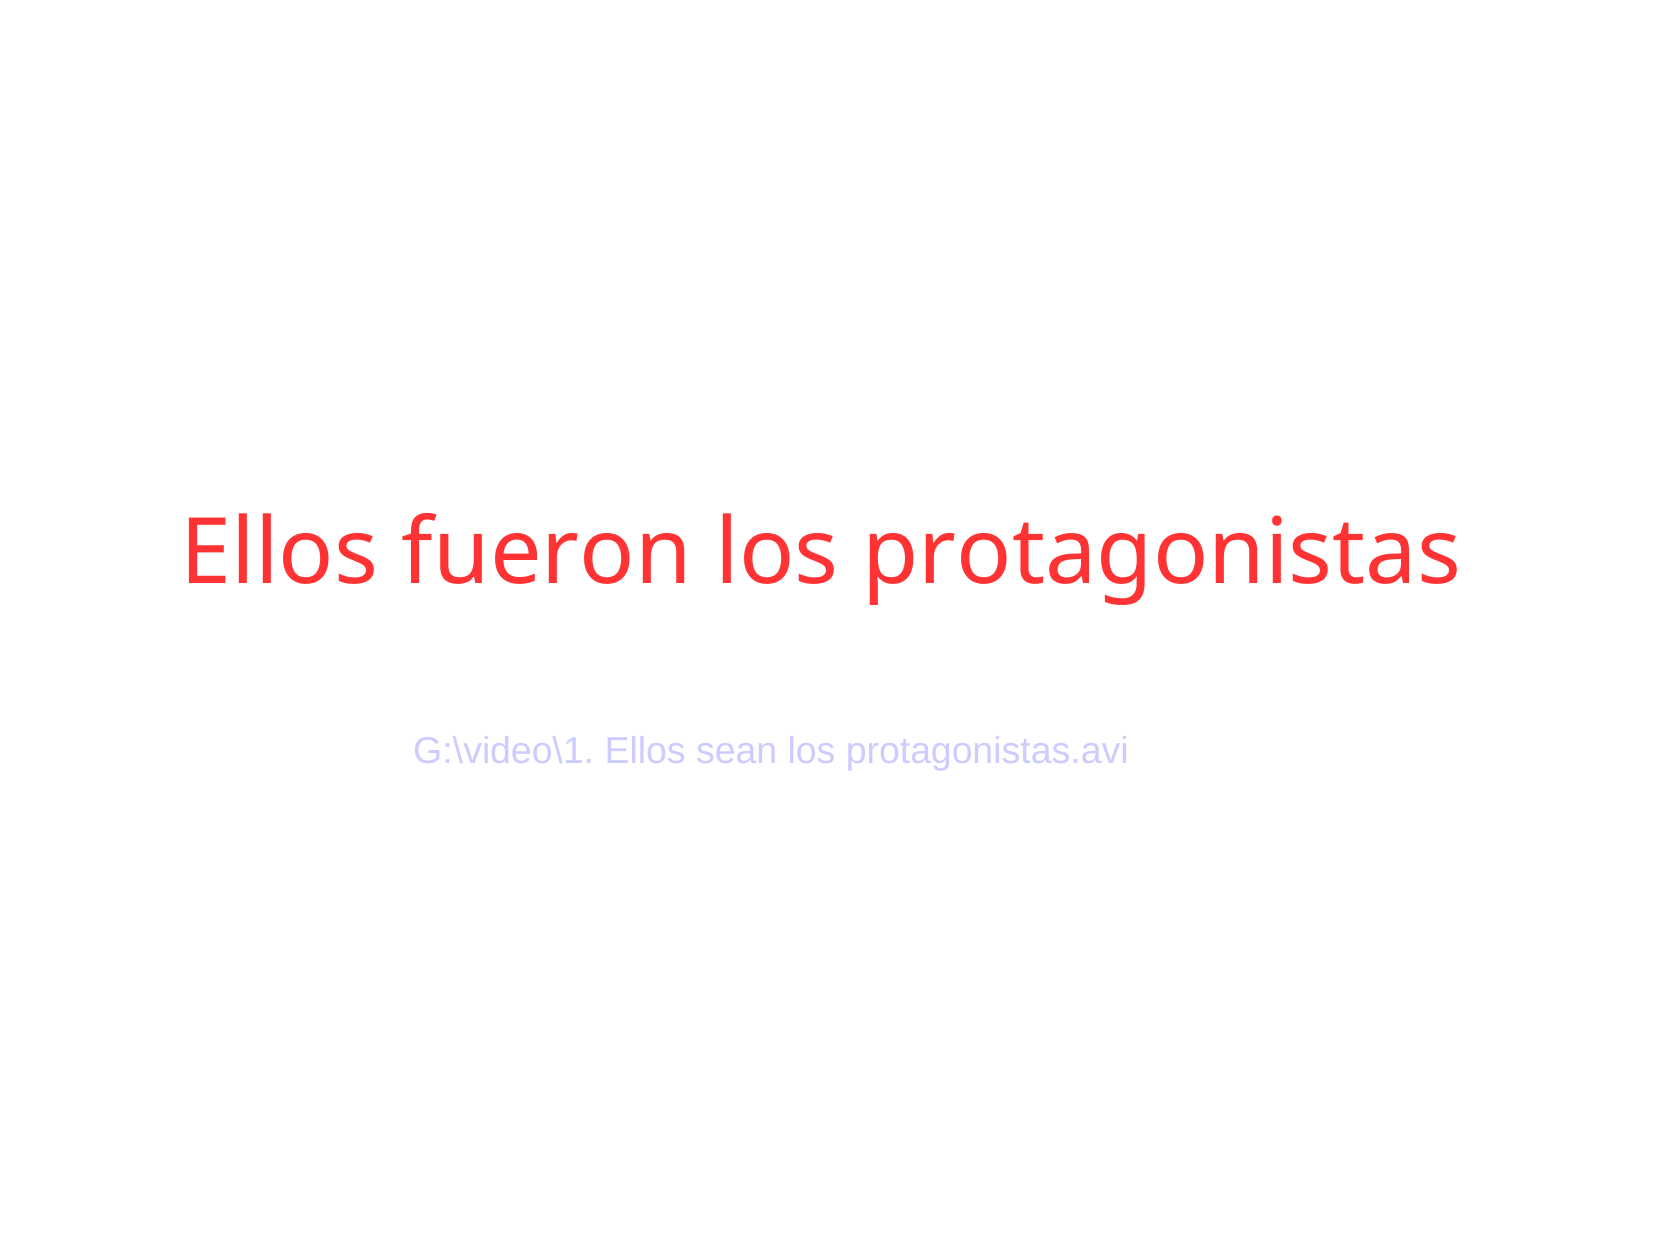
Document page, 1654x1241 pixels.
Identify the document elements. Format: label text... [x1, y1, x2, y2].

title Ellos fueron los protagonistas [77, 236, 1566, 839]
text_box G:\video\1. Ellos sean los protagonistas.avi [398, 722, 1267, 795]
